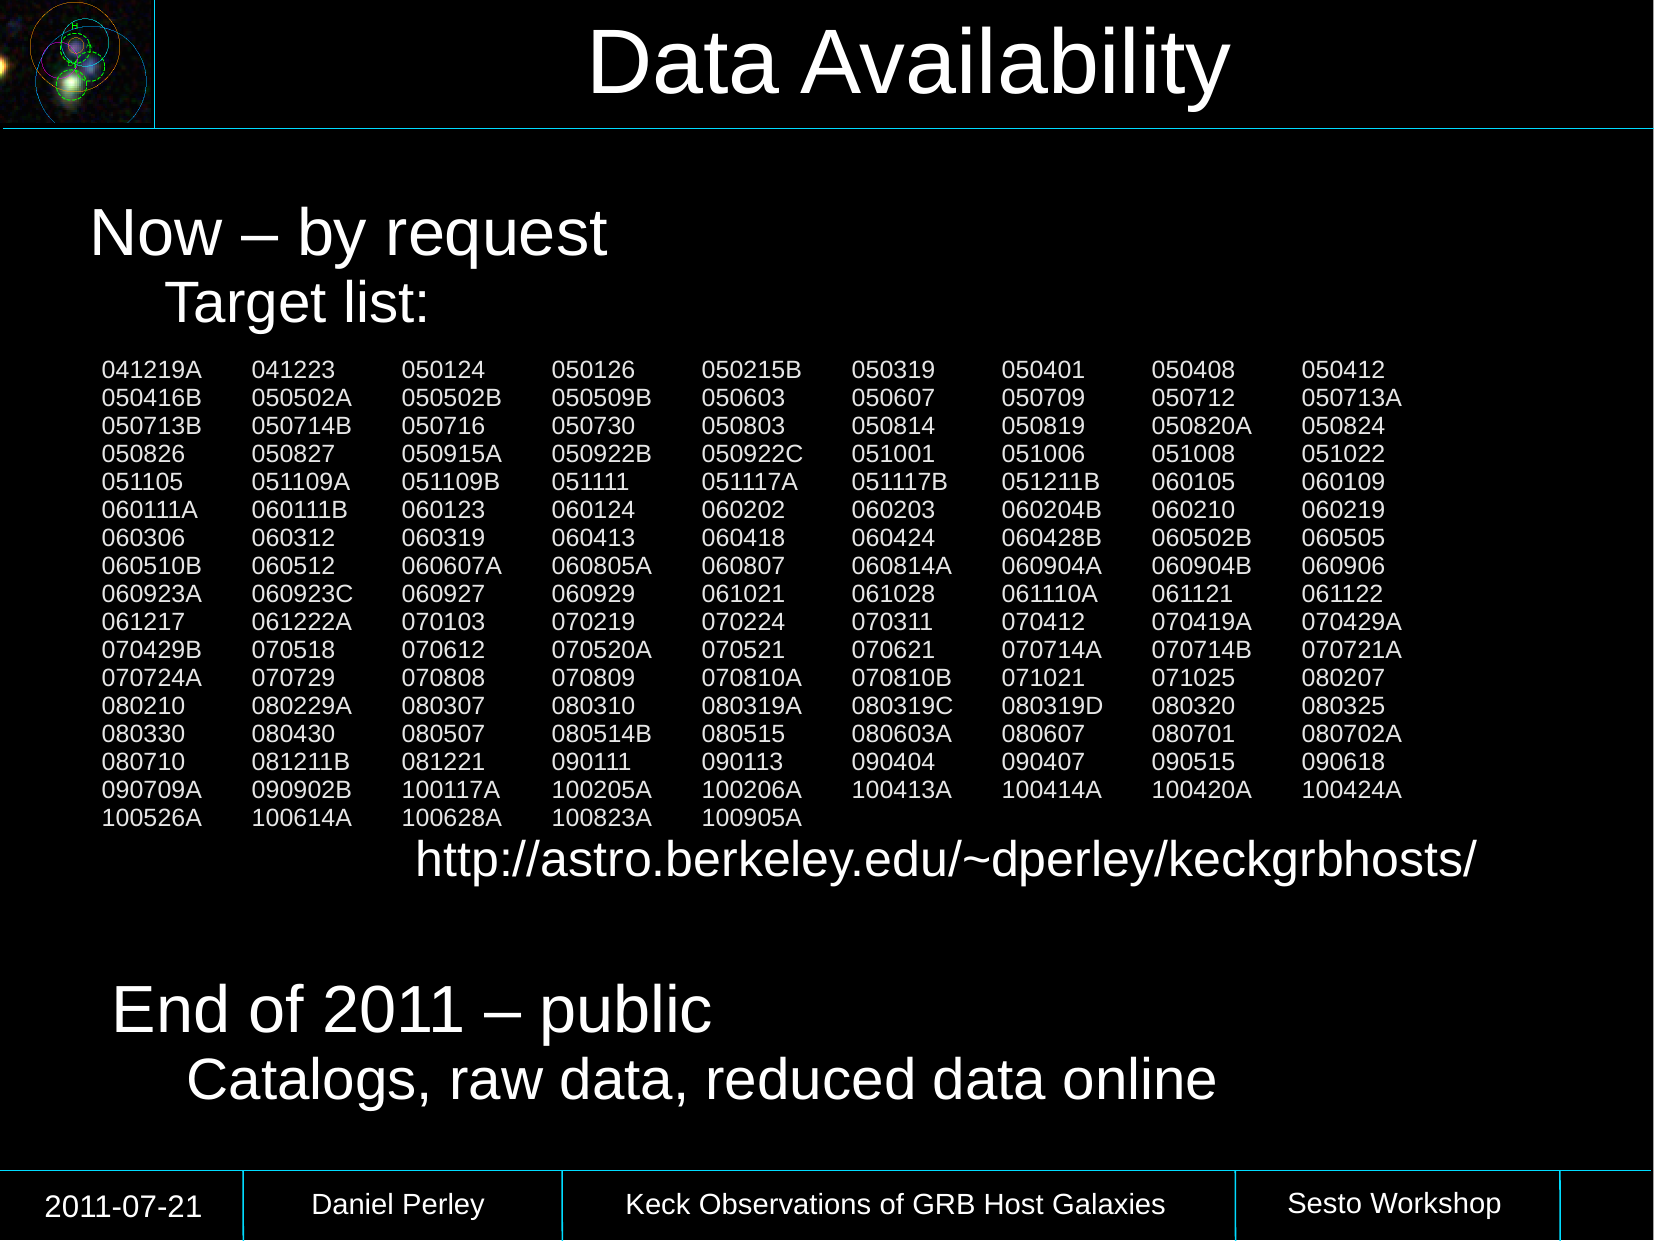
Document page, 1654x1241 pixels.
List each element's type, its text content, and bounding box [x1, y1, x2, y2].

title Data Availability [165, 10, 1654, 114]
picture [0, 0, 151, 123]
text_box Now – by request Target list: [75, 187, 1576, 343]
text_box 041219A 041223 050124 050126 050215B 050319 050401 050408 050412 050416B 050502A 050502B 050509B 050603 050607 050709 050712 050713A 050713B 050714B 050716 050730 050803 050814 050819 050820A 050824 050826 050827 050915A 050922B 050922C 051001 051006 051008 051022 051105 051109A 051109B 051111 051117A 051117B 051211B 060105 060109 060111A 060111B 060123 060124 060202 060203 060204B 060210 060219 060306 060312 060319 060413 060418 060424 060428B 060502B 060505 060510B 060512 060607A 060805A 060807 060814A 060904A 060904B 060906 060923A 060923C 060927 060929 061021 061028 061110A 061121 061122 061217 061222A 070103 070219 070224 070311 070412 070419A 070429A 070429B 070518 070612 070520A 070521 070621 070714A 070714B 070721A 070724A 070729 070808 070809 070810A 070810B 071021 071025 080207 080210 080229A 080307 080310 080319A 080319C 080319D 080320 080325 080330 080430 080507 080514B 080515 080603A 080607 080701 080702A 080710 081211B 081221 090111 090113 090404 090407 090515 090618 090709A 090902B 100117A 100205A 100206A 100413A 100414A 100420A 100424A 100526A 100614A 100628A 100823A 100905A http://astro.berkeley.edu/~dperley/keckgrbhosts/ [86, 348, 1512, 895]
text_box End of 2011 – public Catalogs, raw data, reduced data online [96, 908, 1504, 1120]
